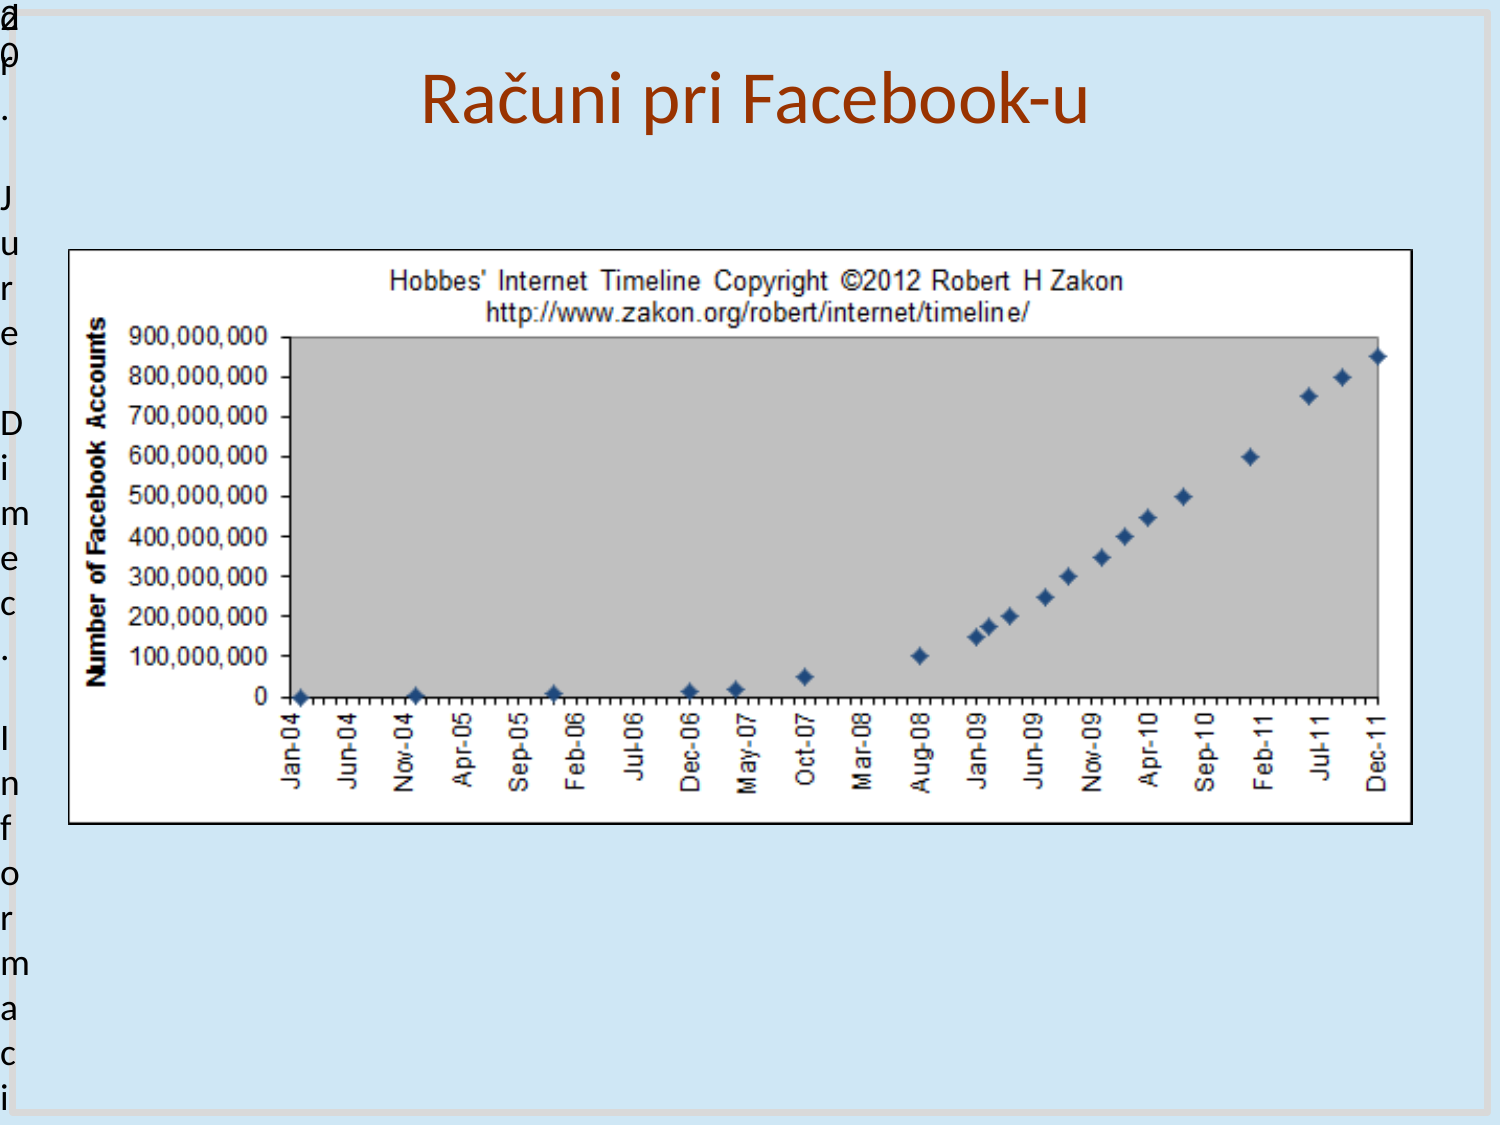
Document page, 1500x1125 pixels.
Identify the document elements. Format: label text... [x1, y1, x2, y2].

title Računi pri Facebook-u [37, 37, 1475, 150]
picture [68, 249, 1413, 825]
